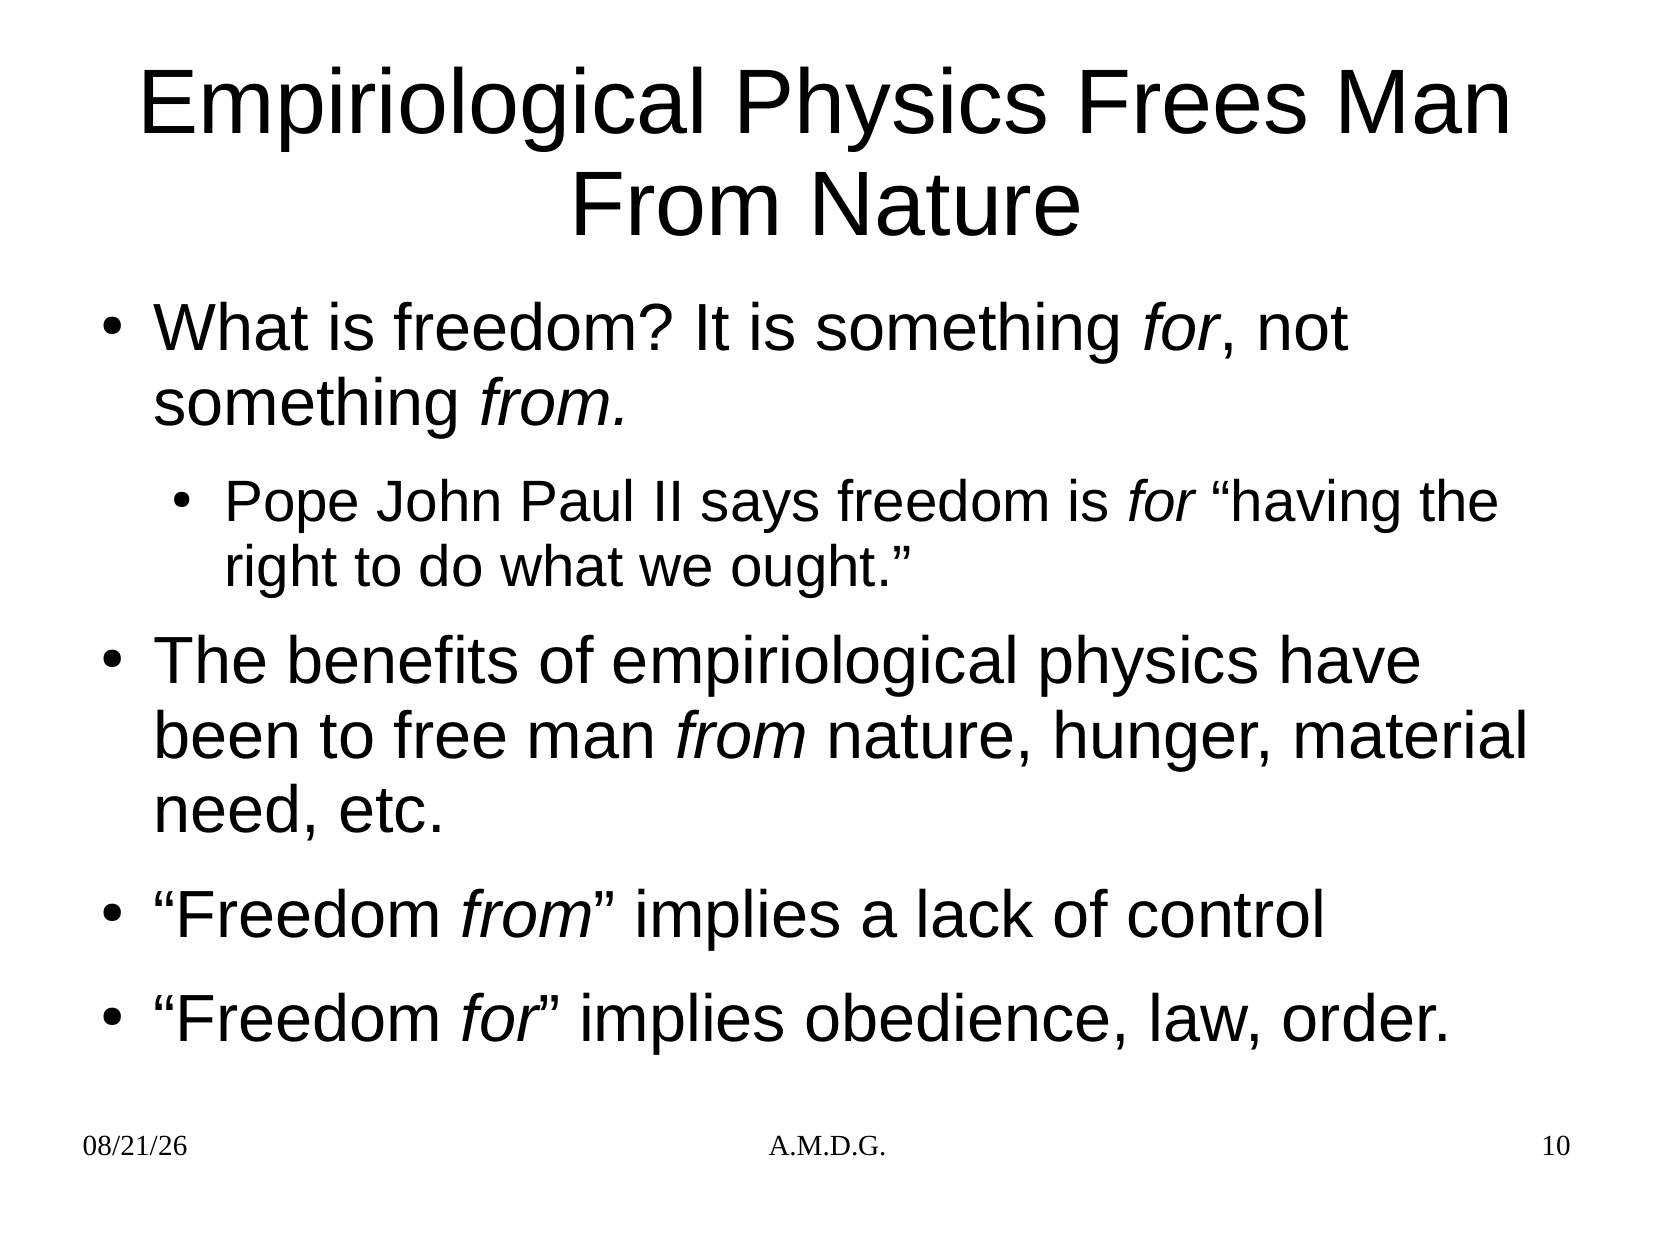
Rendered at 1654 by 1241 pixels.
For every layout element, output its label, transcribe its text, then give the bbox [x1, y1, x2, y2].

title Empiriological Physics Frees Man From Nature [82, 49, 1571, 257]
list What is freedom? It is something for, not something from. Pope John Paul II says freedom is for “having the right to do what we ought.” The benefits of empiriological physics have been to free man from nature, hunger, material need, etc. “Freedom from” implies a lack of control “Freedom for” implies obedience, law, order. [82, 290, 1571, 1109]
